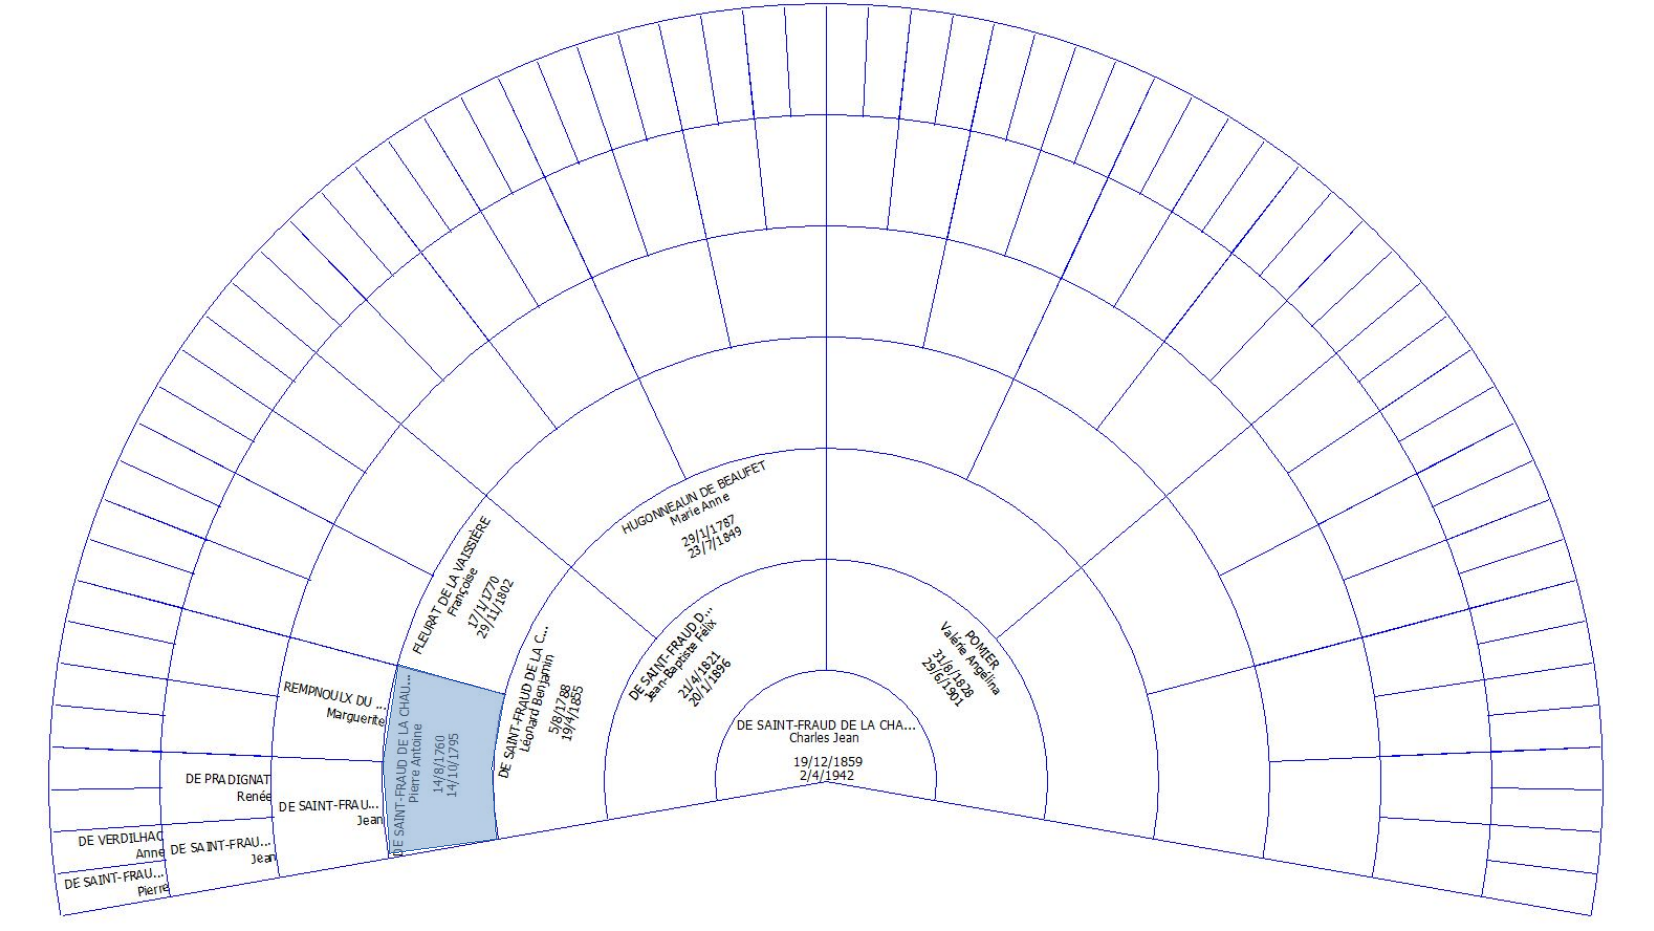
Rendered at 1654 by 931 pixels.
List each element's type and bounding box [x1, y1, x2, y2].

text_box [383, 664, 505, 854]
picture [42, 0, 1613, 931]
